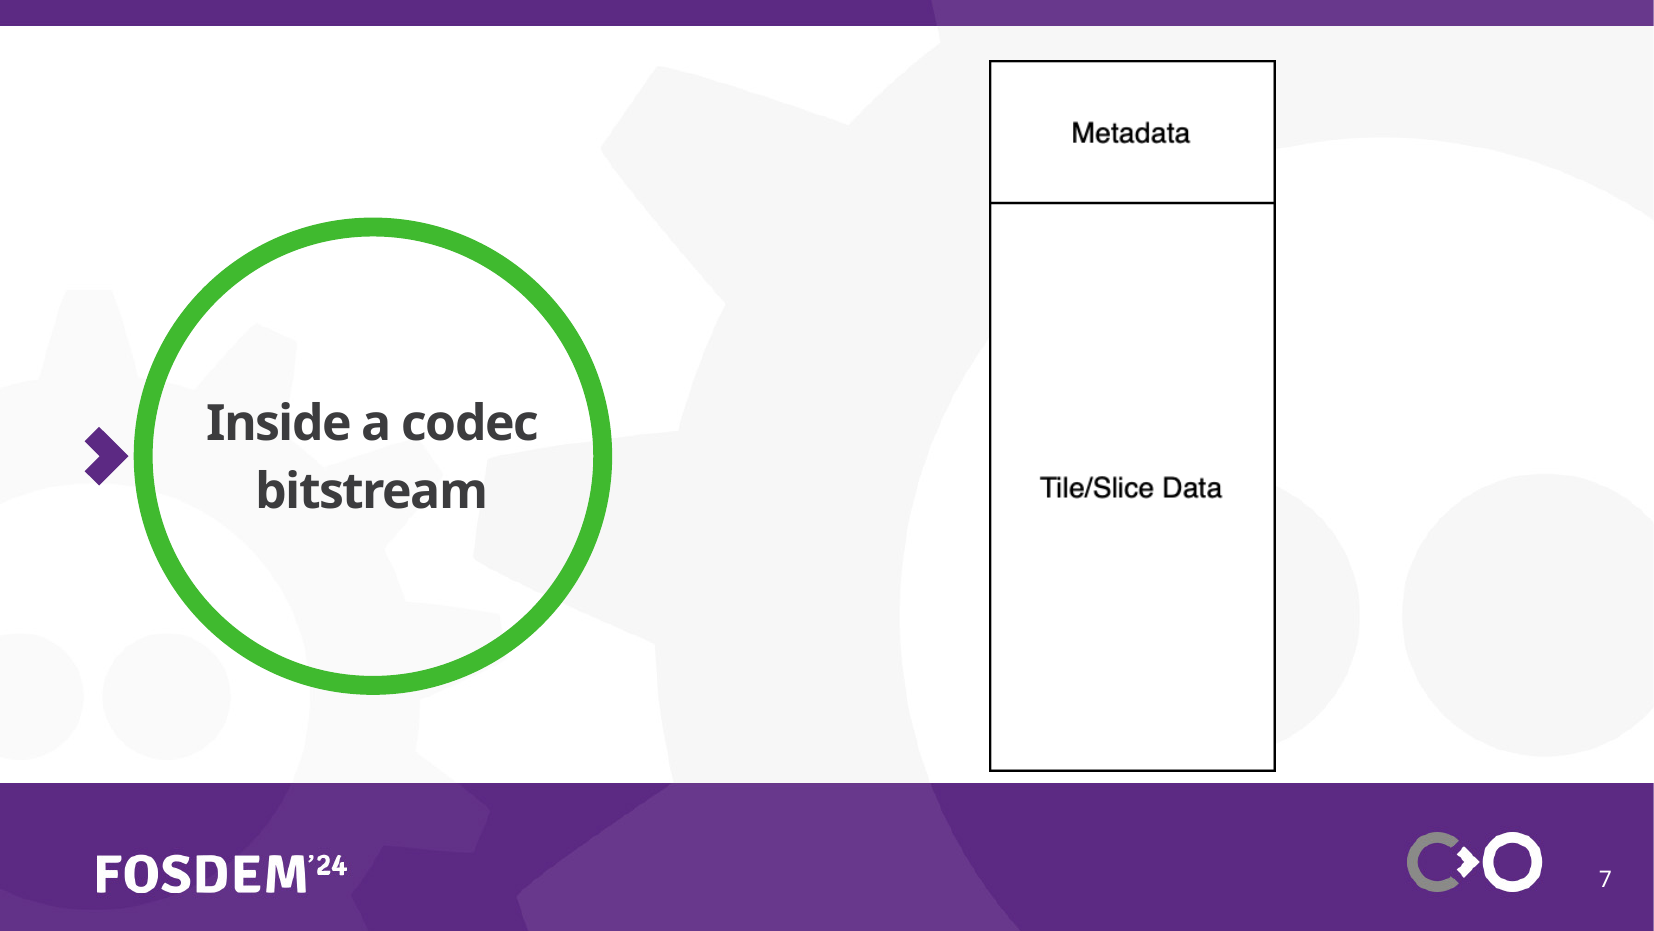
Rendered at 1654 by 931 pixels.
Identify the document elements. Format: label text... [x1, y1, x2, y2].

picture [0, 0, 1654, 931]
text_box Inside a codec bitstream [177, 265, 567, 644]
